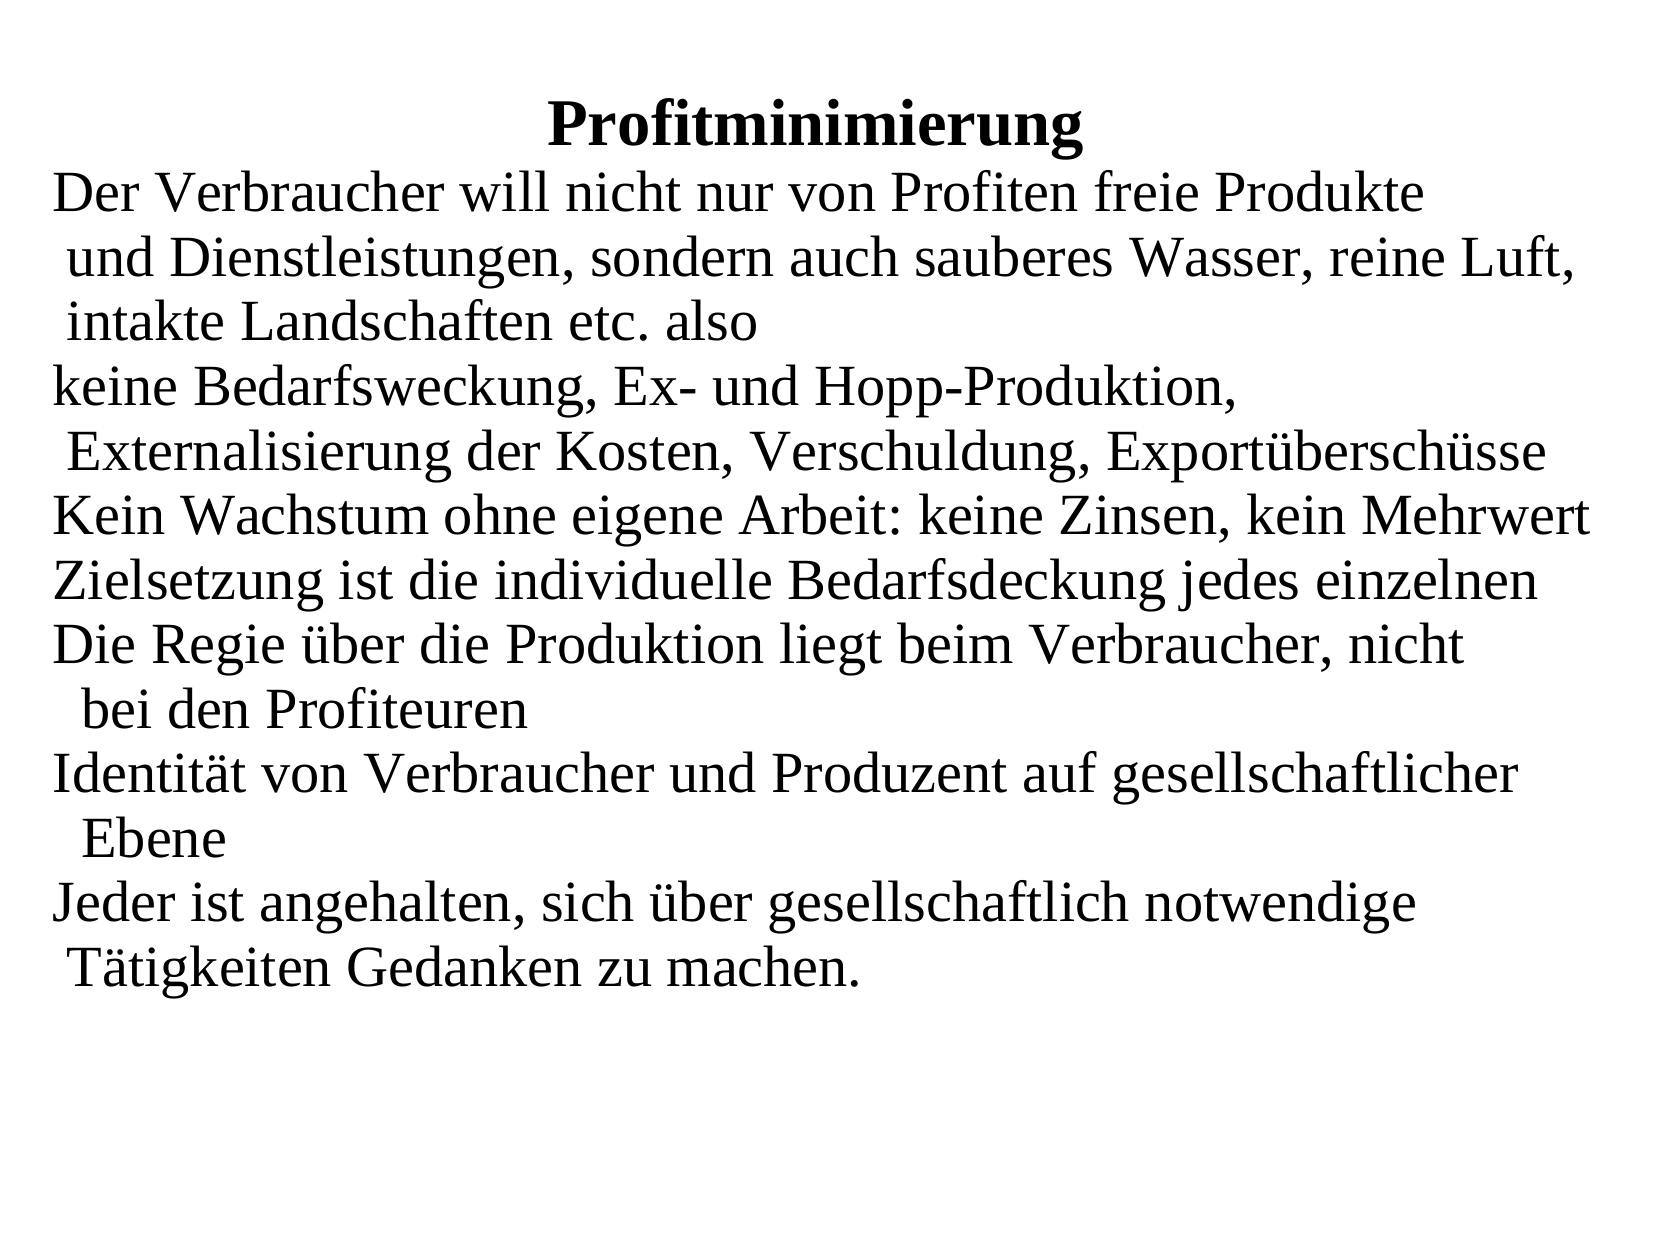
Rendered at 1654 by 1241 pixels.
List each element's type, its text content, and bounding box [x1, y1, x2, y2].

text_box Profitminimierung Der Verbraucher will nicht nur von Profiten freie Produkte und Dienstleistungen, sondern auch sauberes Wasser, reine Luft, intakte Landschaften etc. also keine Bedarfsweckung, Ex- und Hopp-Produktion, Externalisierung der Kosten, Verschuldung, Exportüberschüsse Kein Wachstum ohne eigene Arbeit: keine Zinsen, kein Mehrwert Zielsetzung ist die individuelle Bedarfsdeckung jedes einzelnen Die Regie über die Produktion liegt beim Verbraucher, nicht bei den Profiteuren Identität von Verbraucher und Produzent auf gesellschaftlicher Ebene Jeder ist angehalten, sich über gesellschaftlich notwendige Tätigkeiten Gedanken zu machen. [37, 85, 1595, 1110]
